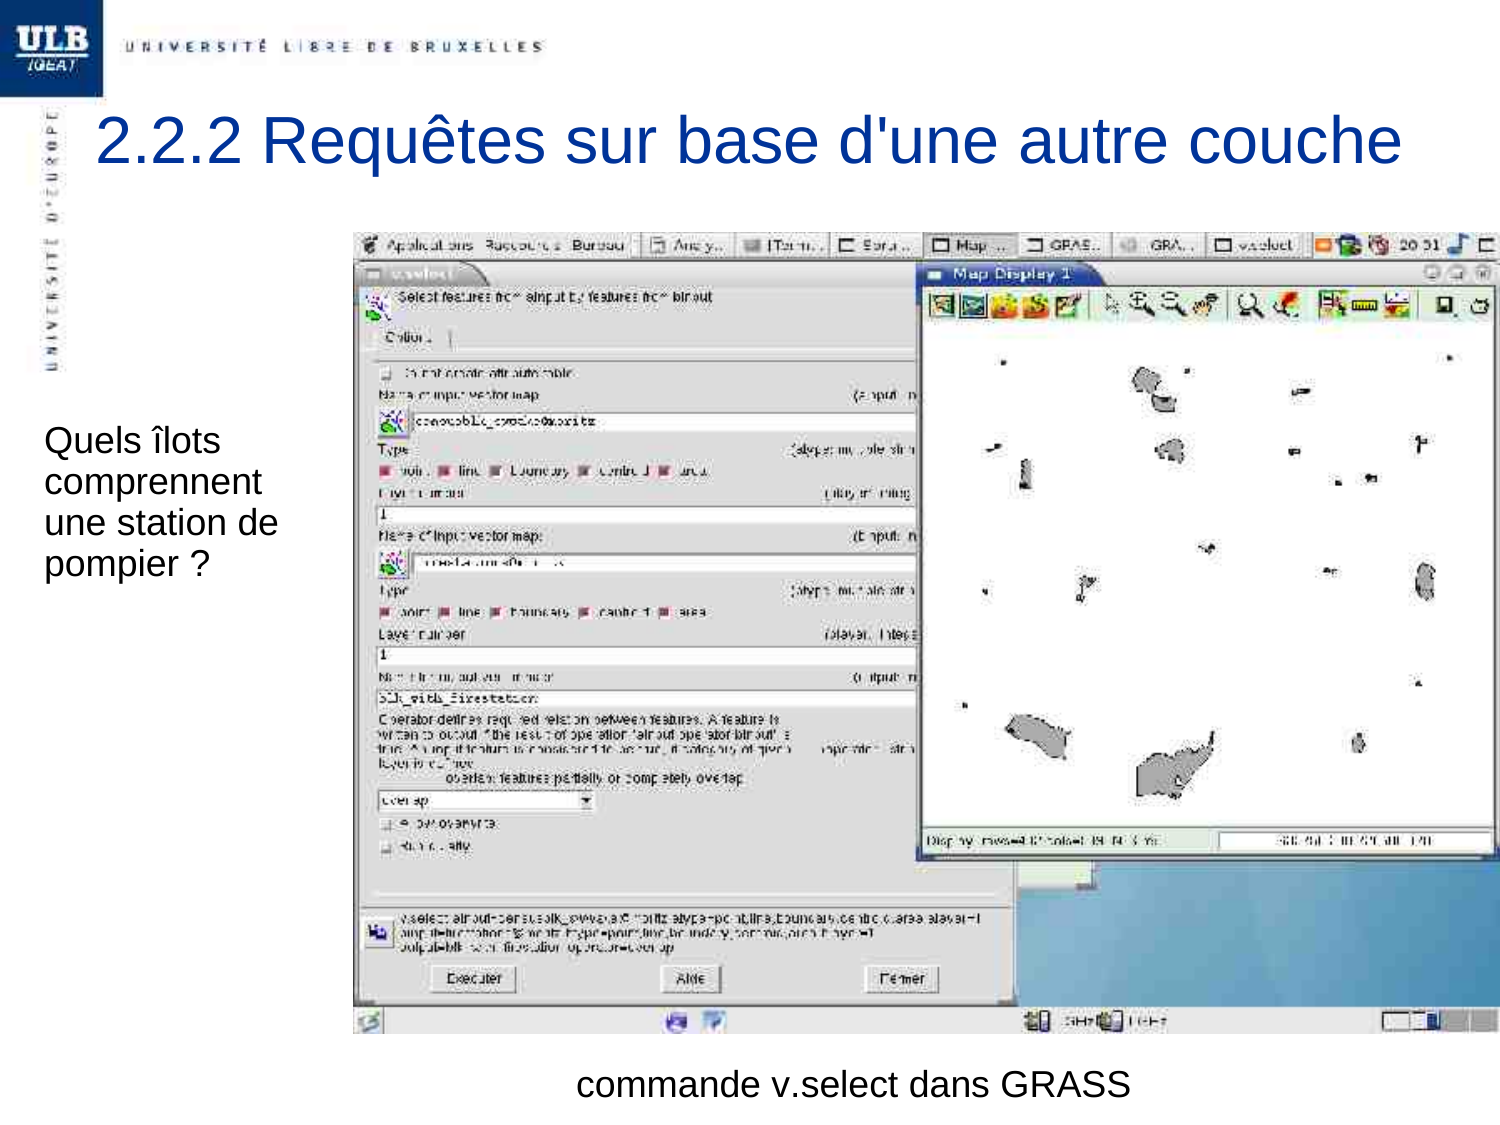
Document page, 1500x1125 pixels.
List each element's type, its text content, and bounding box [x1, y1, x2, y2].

text_box 2.2.2 Requêtes sur base d'une autre couche [75, 28, 1425, 249]
text_box commande v.select dans GRASS [561, 1057, 1201, 1116]
picture [0, 0, 1500, 1125]
text_box Quels îlots comprennent une station de pompier ? [29, 413, 325, 593]
